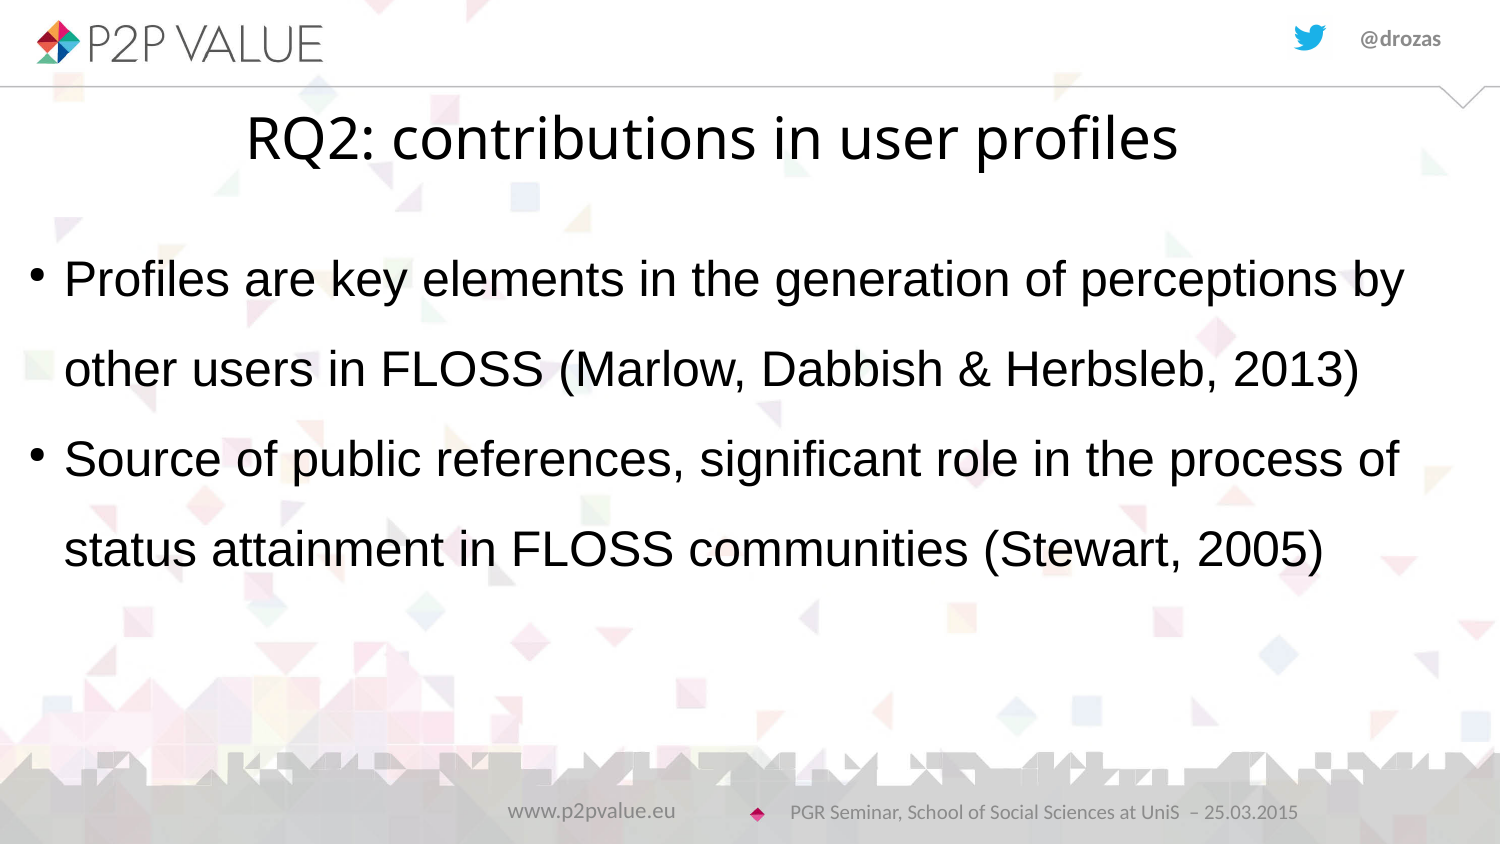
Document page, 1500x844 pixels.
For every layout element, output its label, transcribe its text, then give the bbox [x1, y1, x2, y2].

subtitle Profiles are key elements in the generation of perceptions by other users in FLOSS (Marlow, Dabbish & Herbsleb, 2013) Source of public references, significant role in the process of status attainment in FLOSS communities (Stewart, 2005) [15, 210, 1496, 766]
title RQ2: contributions in user profiles [60, 92, 1366, 181]
text_box @drozas [1333, 15, 1455, 60]
text_box www.p2pvalue.eu [501, 789, 720, 829]
text_box PGR Seminar, School of Social Sciences at UniS – 25.03.2015 [777, 788, 1470, 834]
picture [0, 0, 1500, 844]
